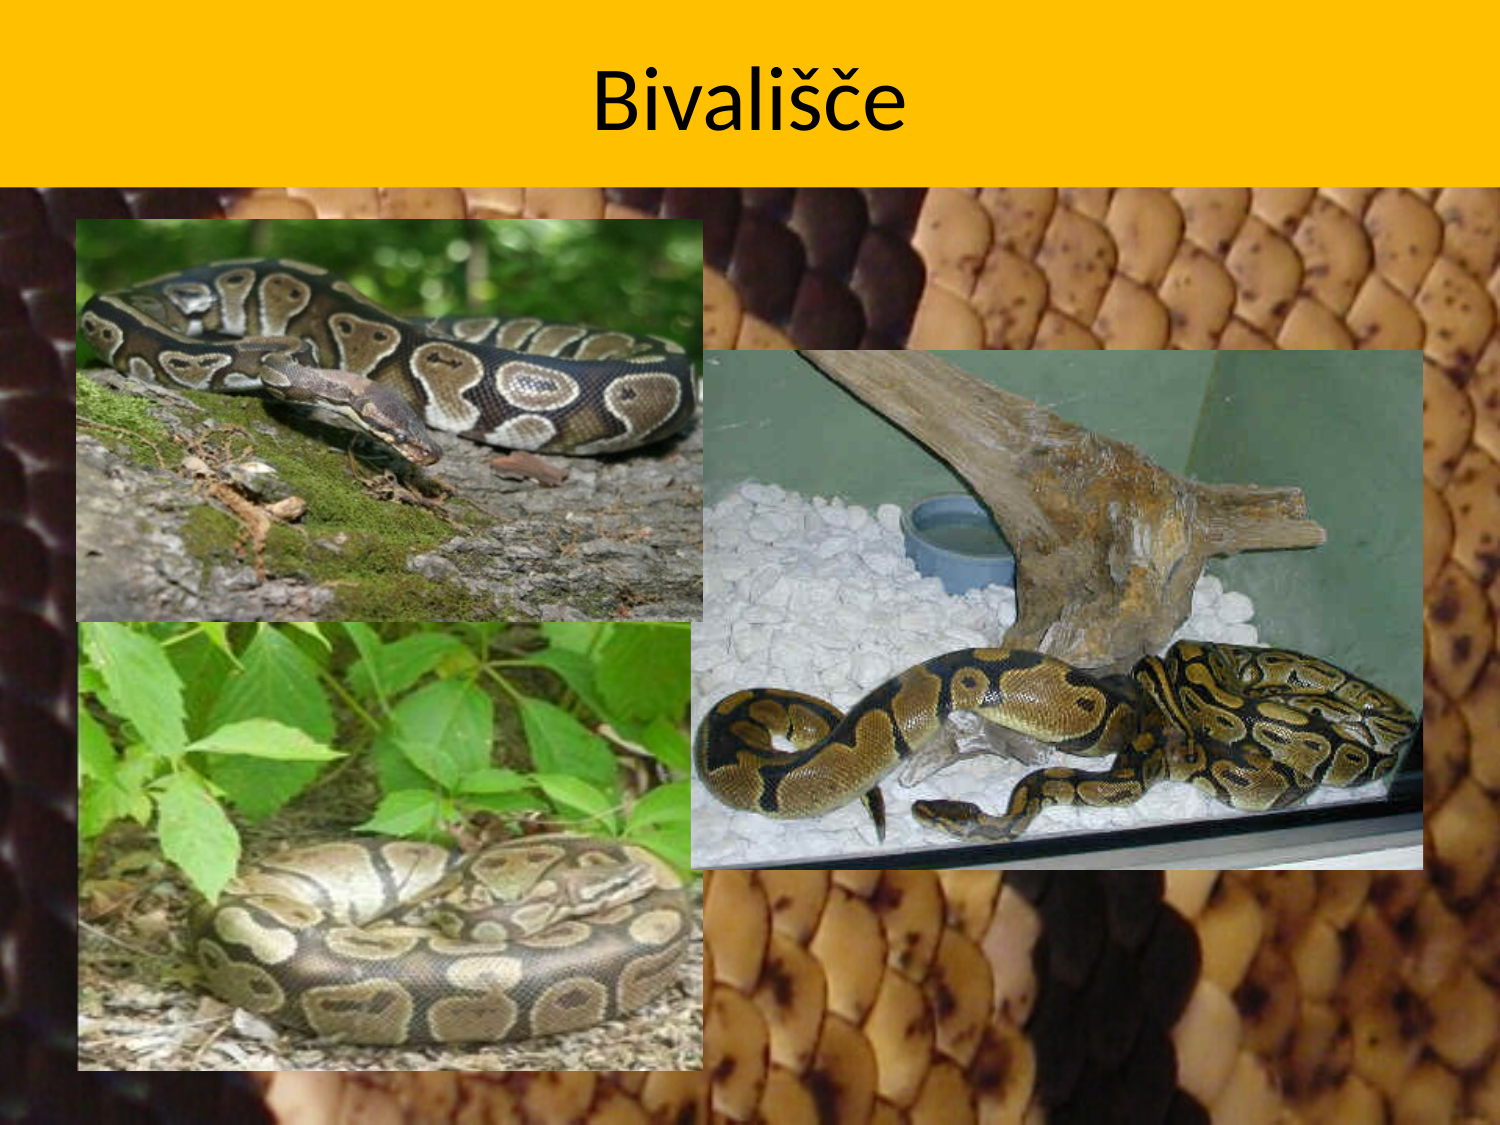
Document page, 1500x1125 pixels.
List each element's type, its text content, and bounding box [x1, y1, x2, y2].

title Bivališče [0, 0, 1500, 188]
picture [0, 188, 1500, 1125]
